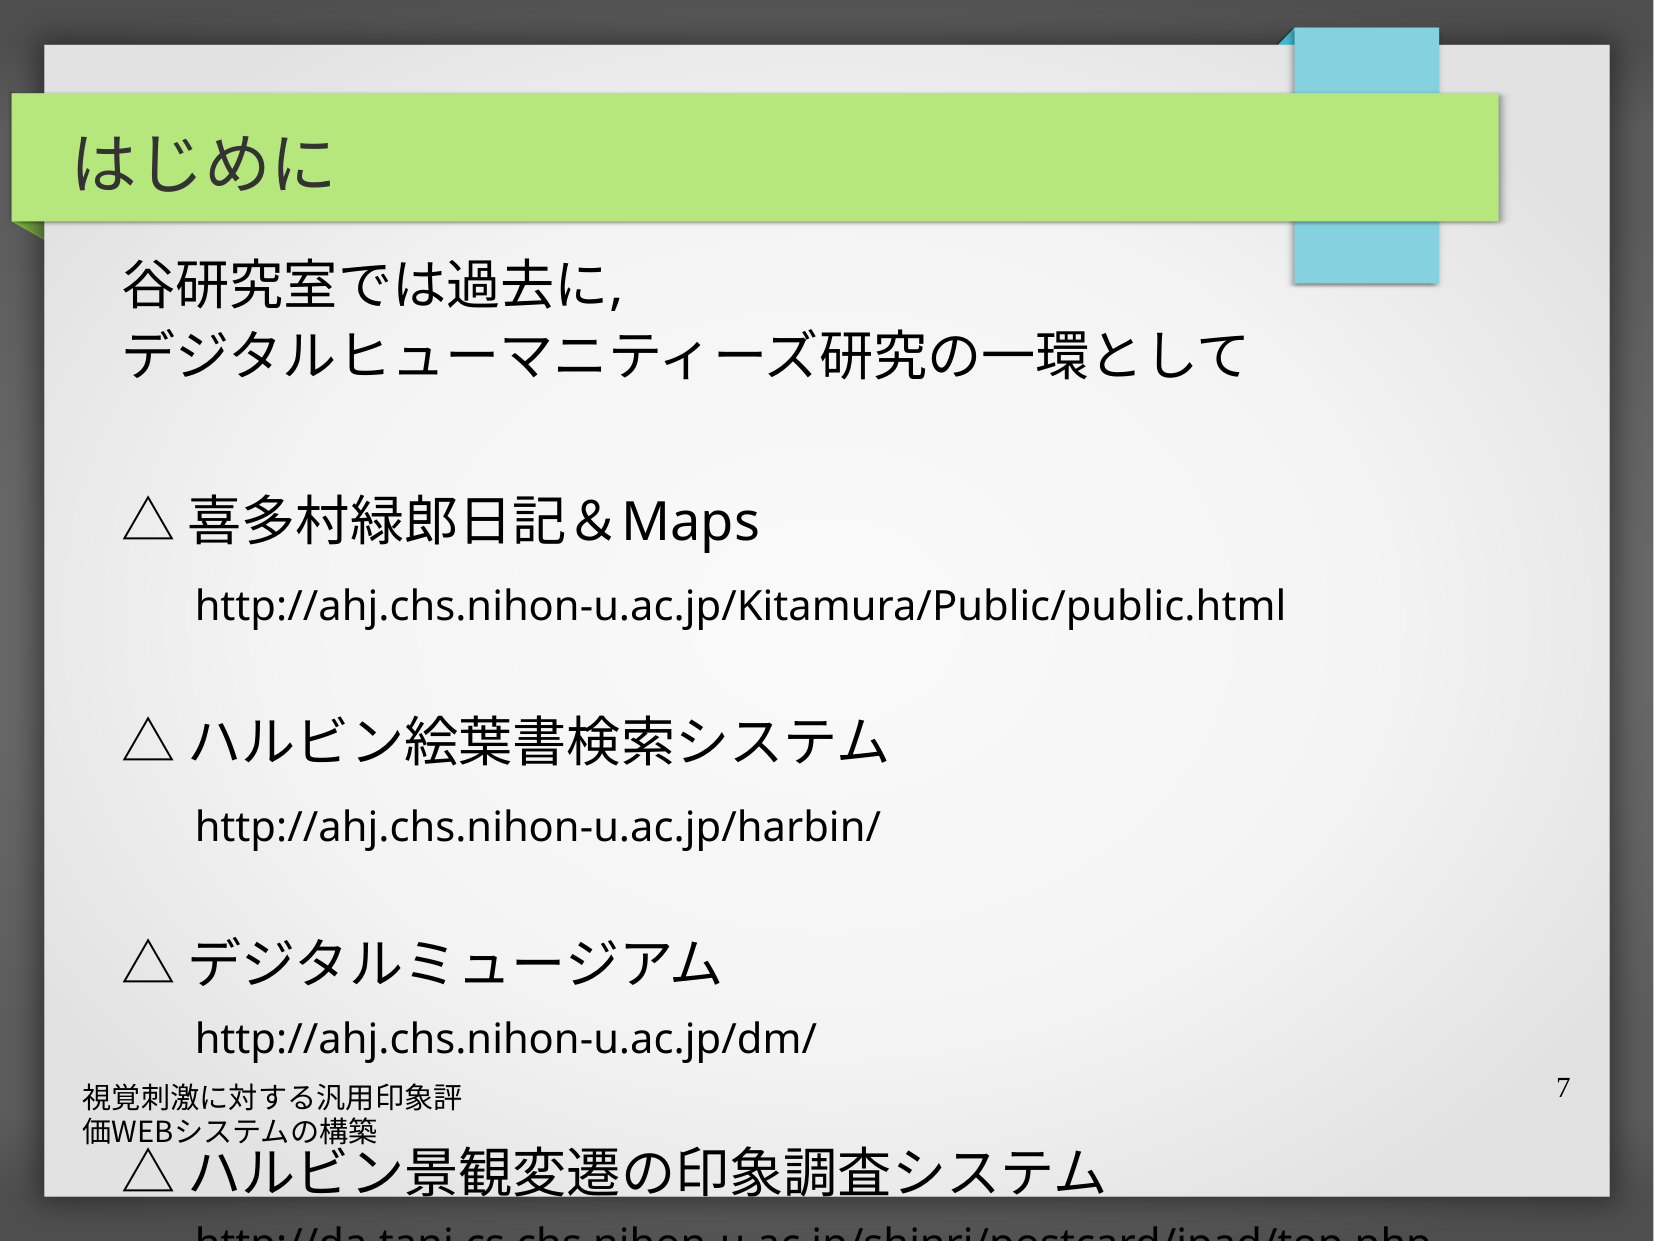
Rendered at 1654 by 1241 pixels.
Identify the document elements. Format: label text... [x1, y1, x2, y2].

title はじめに [70, 106, 1229, 213]
text_box 谷研究室では過去に, デジタルヒューマニティーズ研究の一環として △ 喜多村緑郎日記＆Maps http://ahj.chs.nihon-u.ac.jp/Kitamura/Public/public.html △ ハルビン絵葉書検索システム http://ahj.chs.nihon-u.ac.jp/harbin/ △ デジタルミュージアム http://ahj.chs.nihon-u.ac.jp/dm/ △ ハルビン景観変遷の印象調査システム http://da.tani.cs.chs.nihon-u.ac.jp/shinri/postcard/ipad/top.php [106, 248, 1556, 1063]
picture [0, 0, 1654, 1241]
